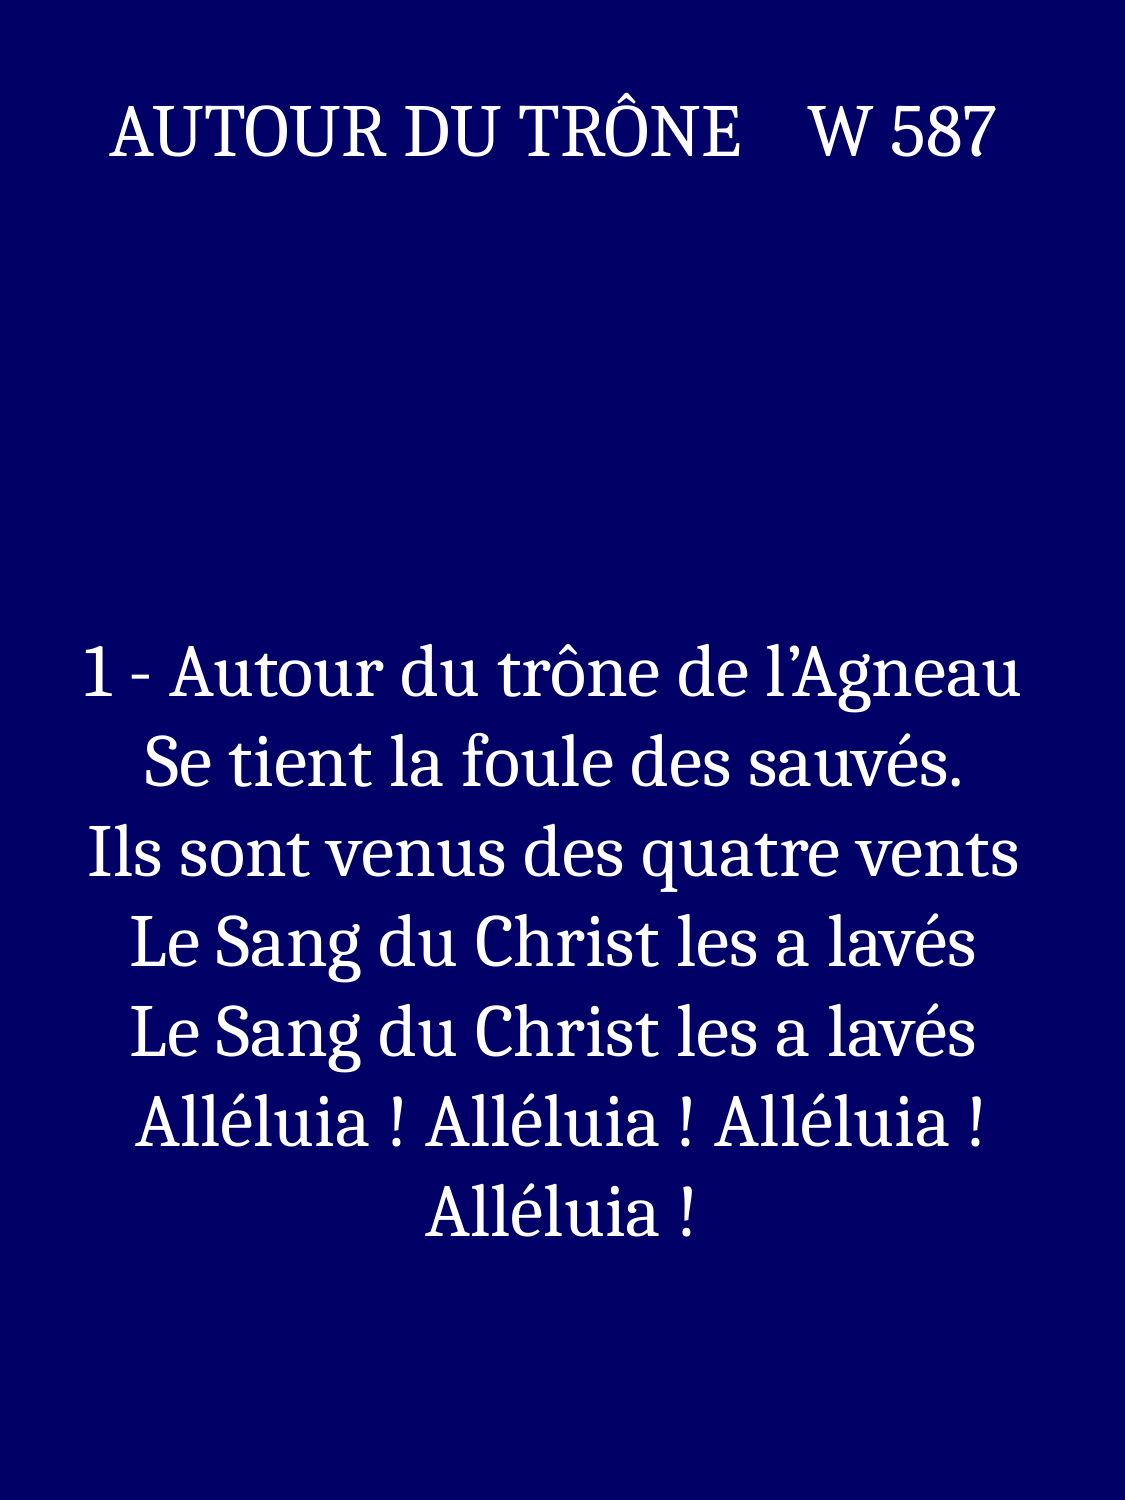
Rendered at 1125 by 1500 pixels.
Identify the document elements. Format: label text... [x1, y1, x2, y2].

text_box AUTOUR DU TRÔNE W 587 1 - Autour du trône de l’Agneau Se tient la foule des sauvés. Ils sont venus des quatre vents Le Sang du Christ les a lavés Le Sang du Christ les a lavés Alléluia ! Alléluia ! Alléluia ! Alléluia ! [0, 73, 1125, 1500]
